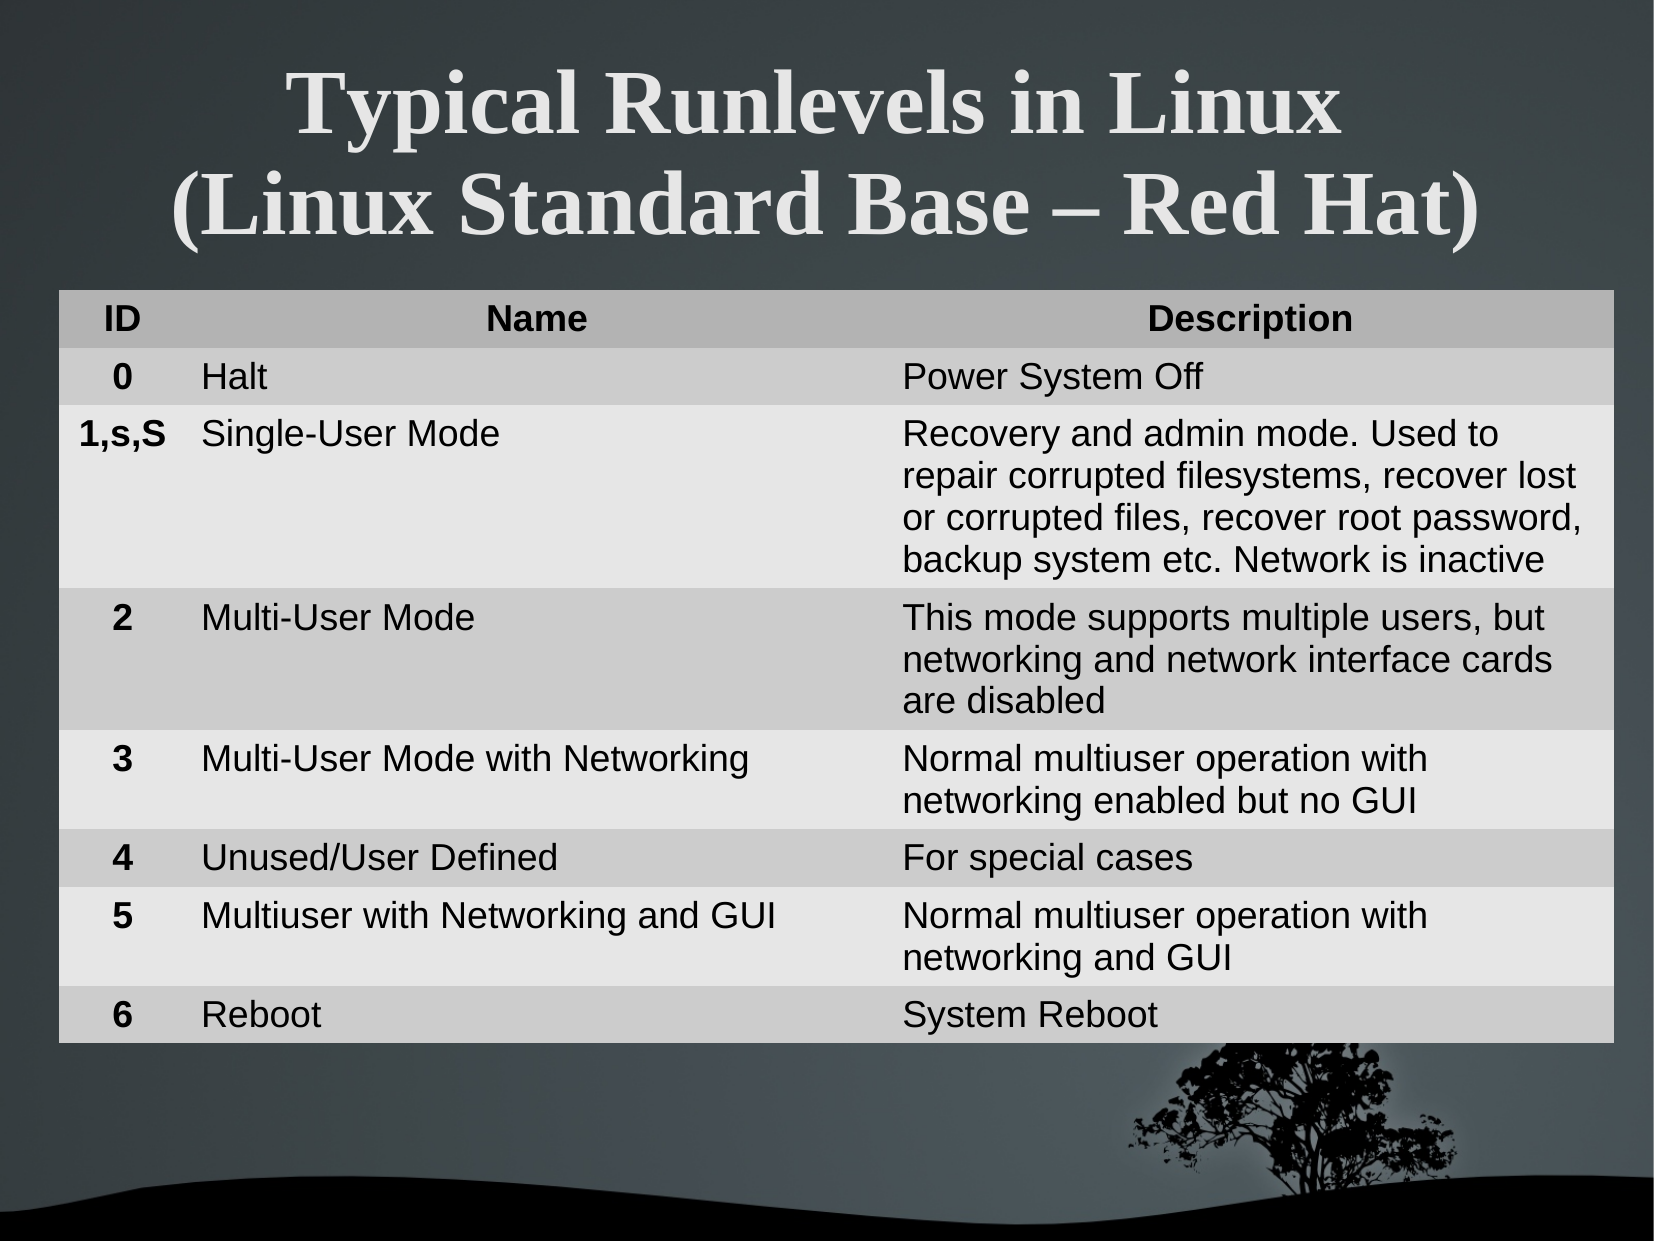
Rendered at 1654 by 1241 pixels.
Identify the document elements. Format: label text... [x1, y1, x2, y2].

table_cell Single-User Mode [186, 405, 887, 588]
table_cell For special cases [887, 829, 1614, 887]
title Typical Runlevels in Linux (Linux Standard Base – Red Hat) [82, 33, 1571, 273]
table_header Description [887, 290, 1614, 348]
table_cell Power System Off [887, 348, 1614, 405]
table_cell Normal multiuser operation with networking enabled but no GUI [887, 730, 1614, 829]
table_header Name [186, 290, 887, 348]
table_cell System Reboot [887, 986, 1614, 1043]
table_header ID [59, 290, 186, 348]
table_cell Reboot [186, 986, 887, 1043]
table_cell Multiuser with Networking and GUI [186, 887, 887, 986]
table_cell Multi-User Mode [186, 588, 887, 730]
table_cell Halt [186, 348, 887, 405]
table_cell Multi-User Mode with Networking [186, 730, 887, 829]
table_cell This mode supports multiple users, but networking and network interface cards are disabled [887, 588, 1614, 730]
picture [0, 0, 1654, 1241]
table_cell 4 [59, 829, 186, 887]
table_cell 6 [59, 986, 186, 1043]
table_cell 0 [59, 348, 186, 405]
table_cell 3 [59, 730, 186, 829]
table_cell 1,s,S [59, 405, 186, 588]
table_cell Recovery and admin mode. Used to repair corrupted filesystems, recover lost or corrupted files, recover root password, backup system etc. Network is inactive [887, 405, 1614, 588]
table_cell 5 [59, 887, 186, 986]
table_cell 2 [59, 588, 186, 730]
table_cell Normal multiuser operation with networking and GUI [887, 887, 1614, 986]
table_cell Unused/User Defined [186, 829, 887, 887]
